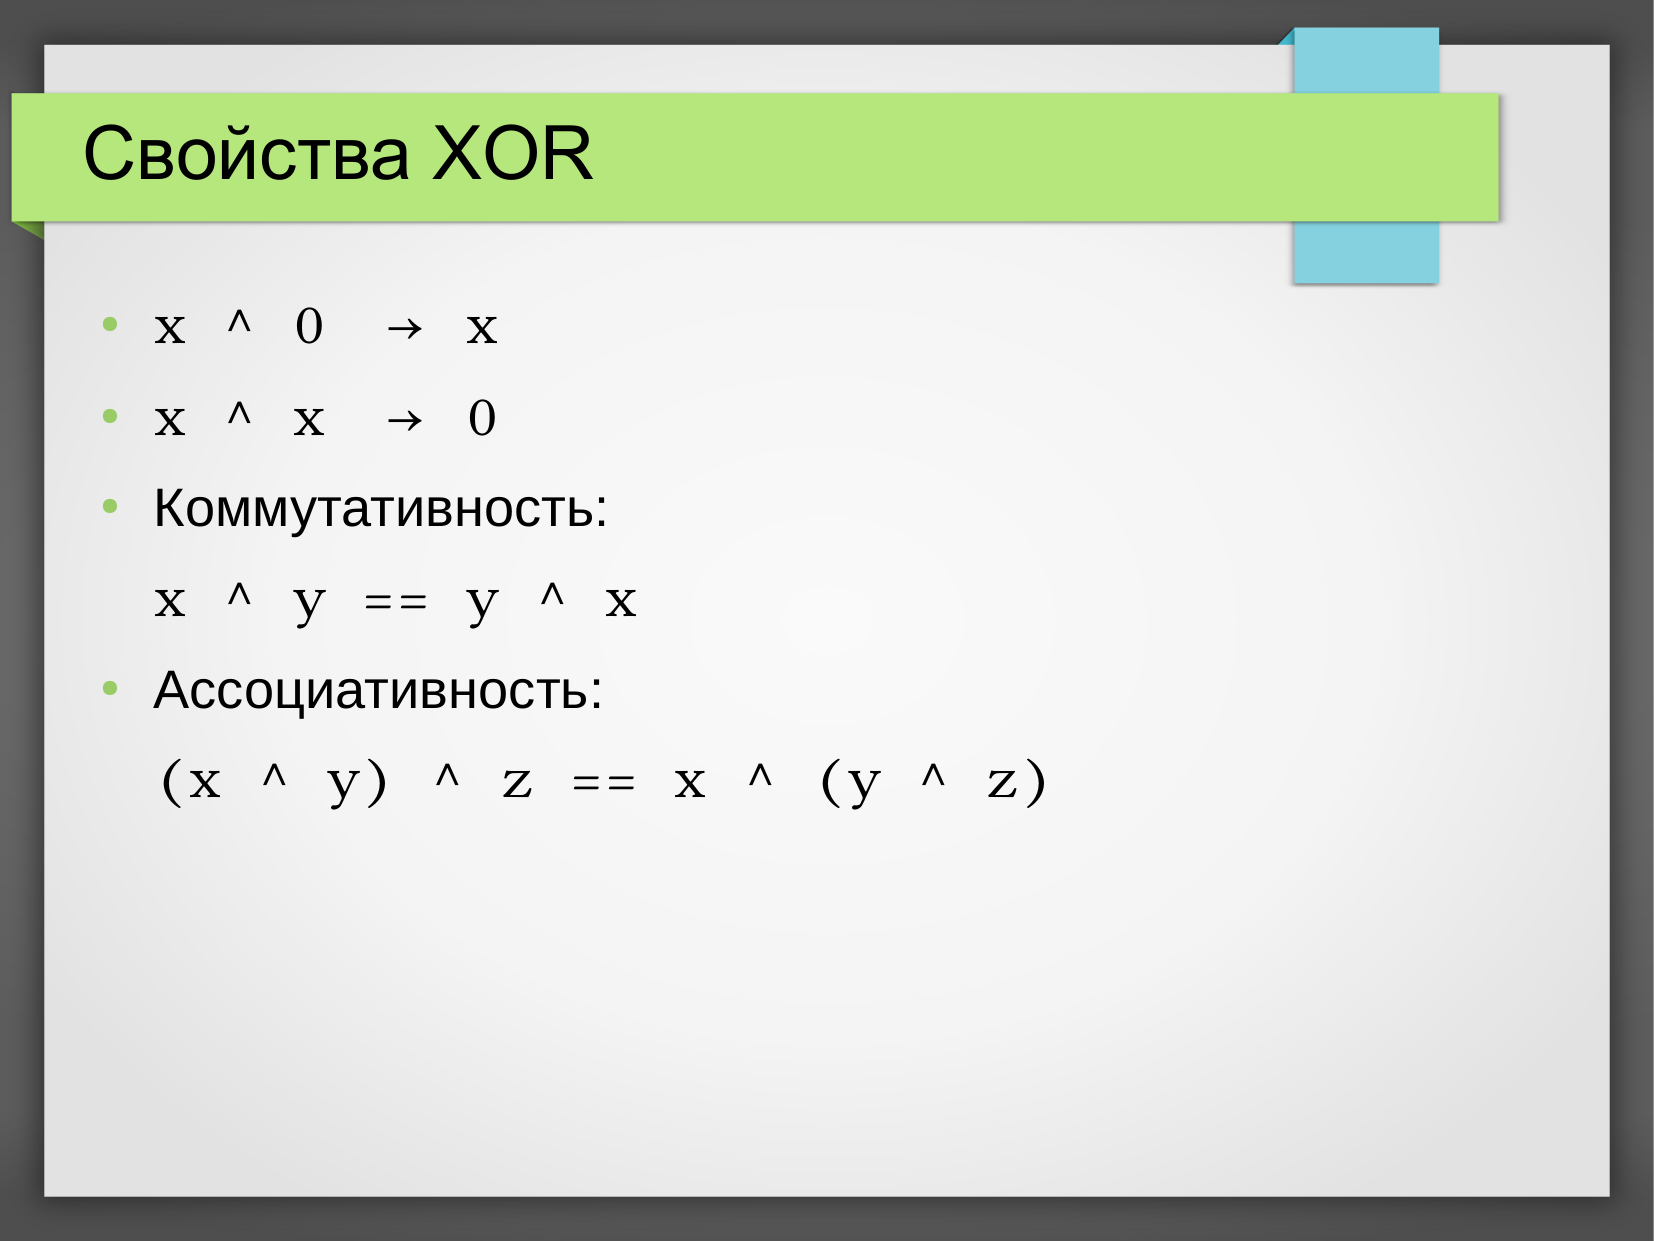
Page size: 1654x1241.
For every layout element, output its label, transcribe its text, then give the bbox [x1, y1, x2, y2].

title Свойства XOR [82, 94, 1264, 213]
picture [0, 0, 1654, 1241]
list x ^ 0 → x x ^ x → 0 Коммутативность: x ^ y == y ^ x Ассоциативность: (x ^ y) ^ z == x ^ (y ^ z) [82, 295, 1571, 1015]
